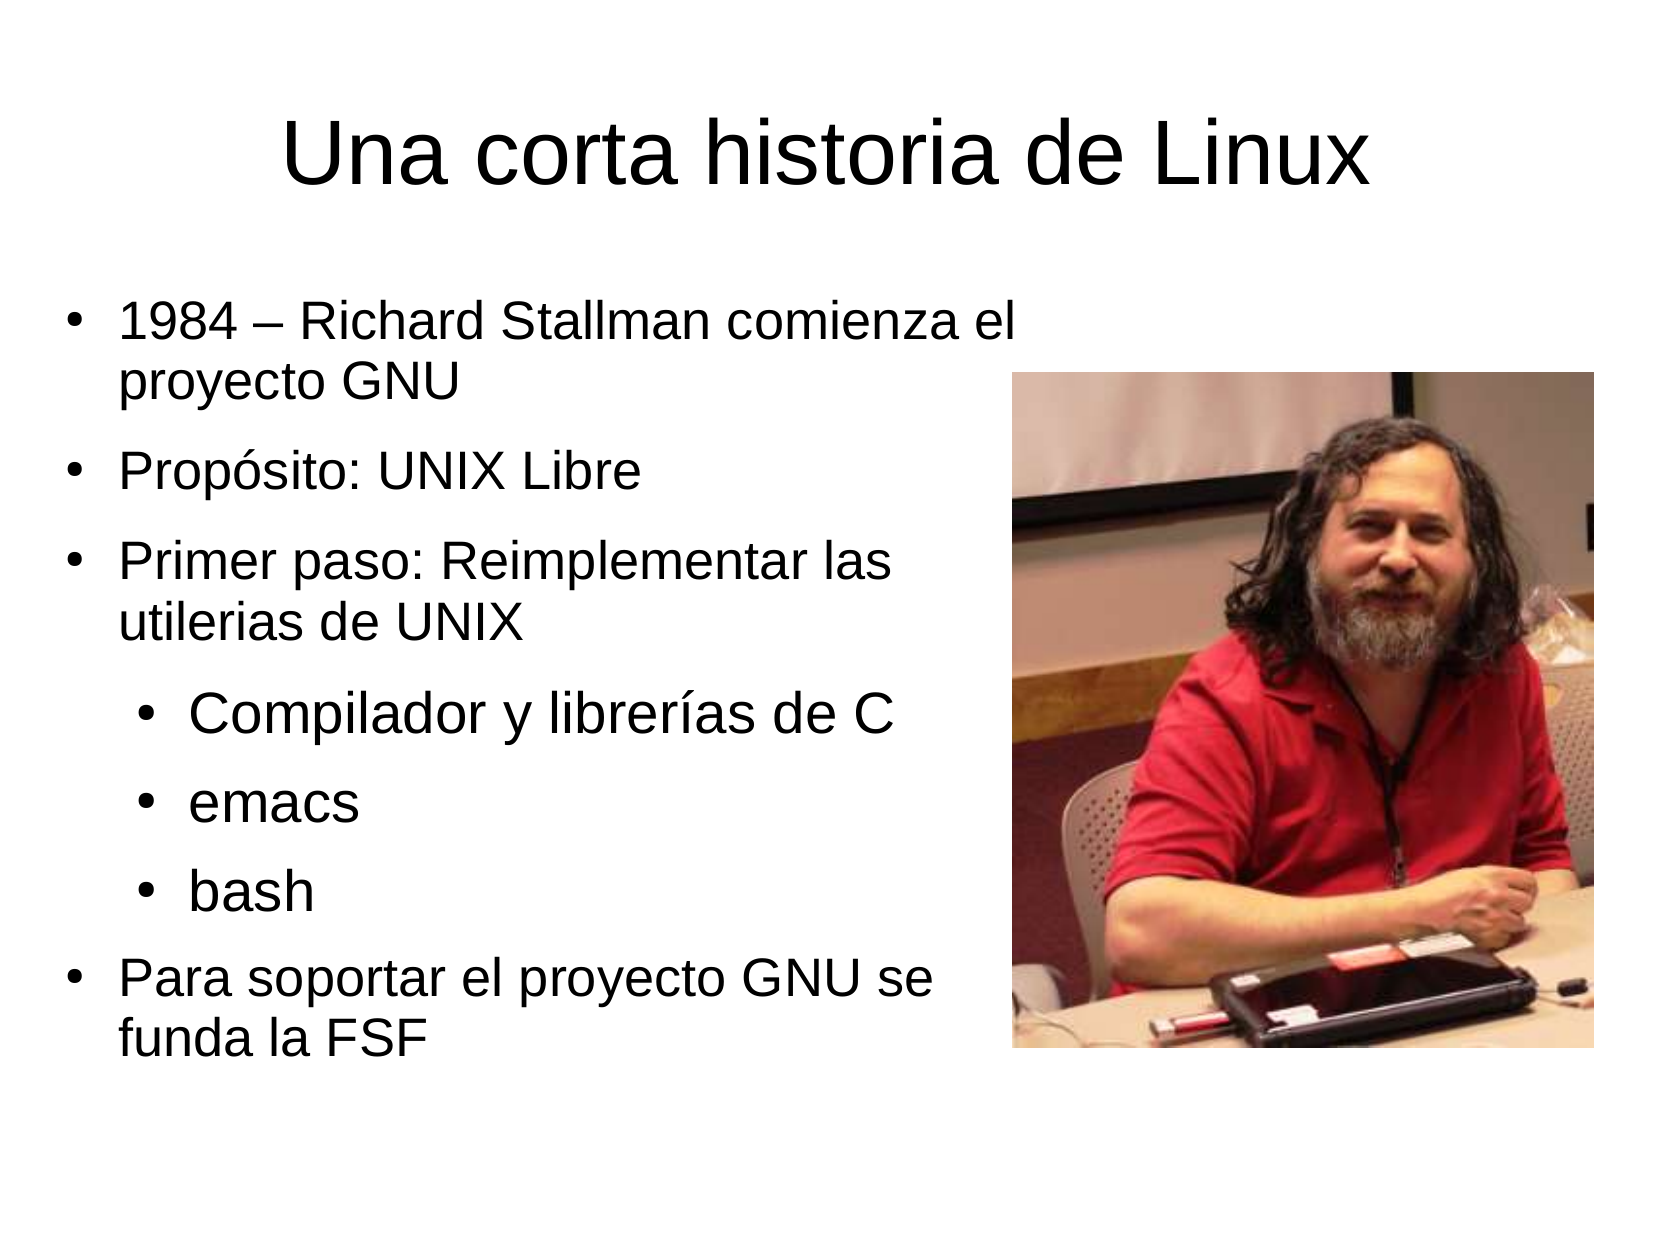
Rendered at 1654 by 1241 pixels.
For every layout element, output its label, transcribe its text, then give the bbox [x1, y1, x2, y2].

title Una corta historia de Linux [82, 49, 1571, 257]
list 1984 – Richard Stallman comienza el proyecto GNU Propósito: UNIX Libre Primer paso: Reimplementar las utilerias de UNIX Compilador y librerías de C emacs bash Para soportar el proyecto GNU se funda la FSF [47, 290, 1053, 1109]
picture [1012, 372, 1594, 1048]
